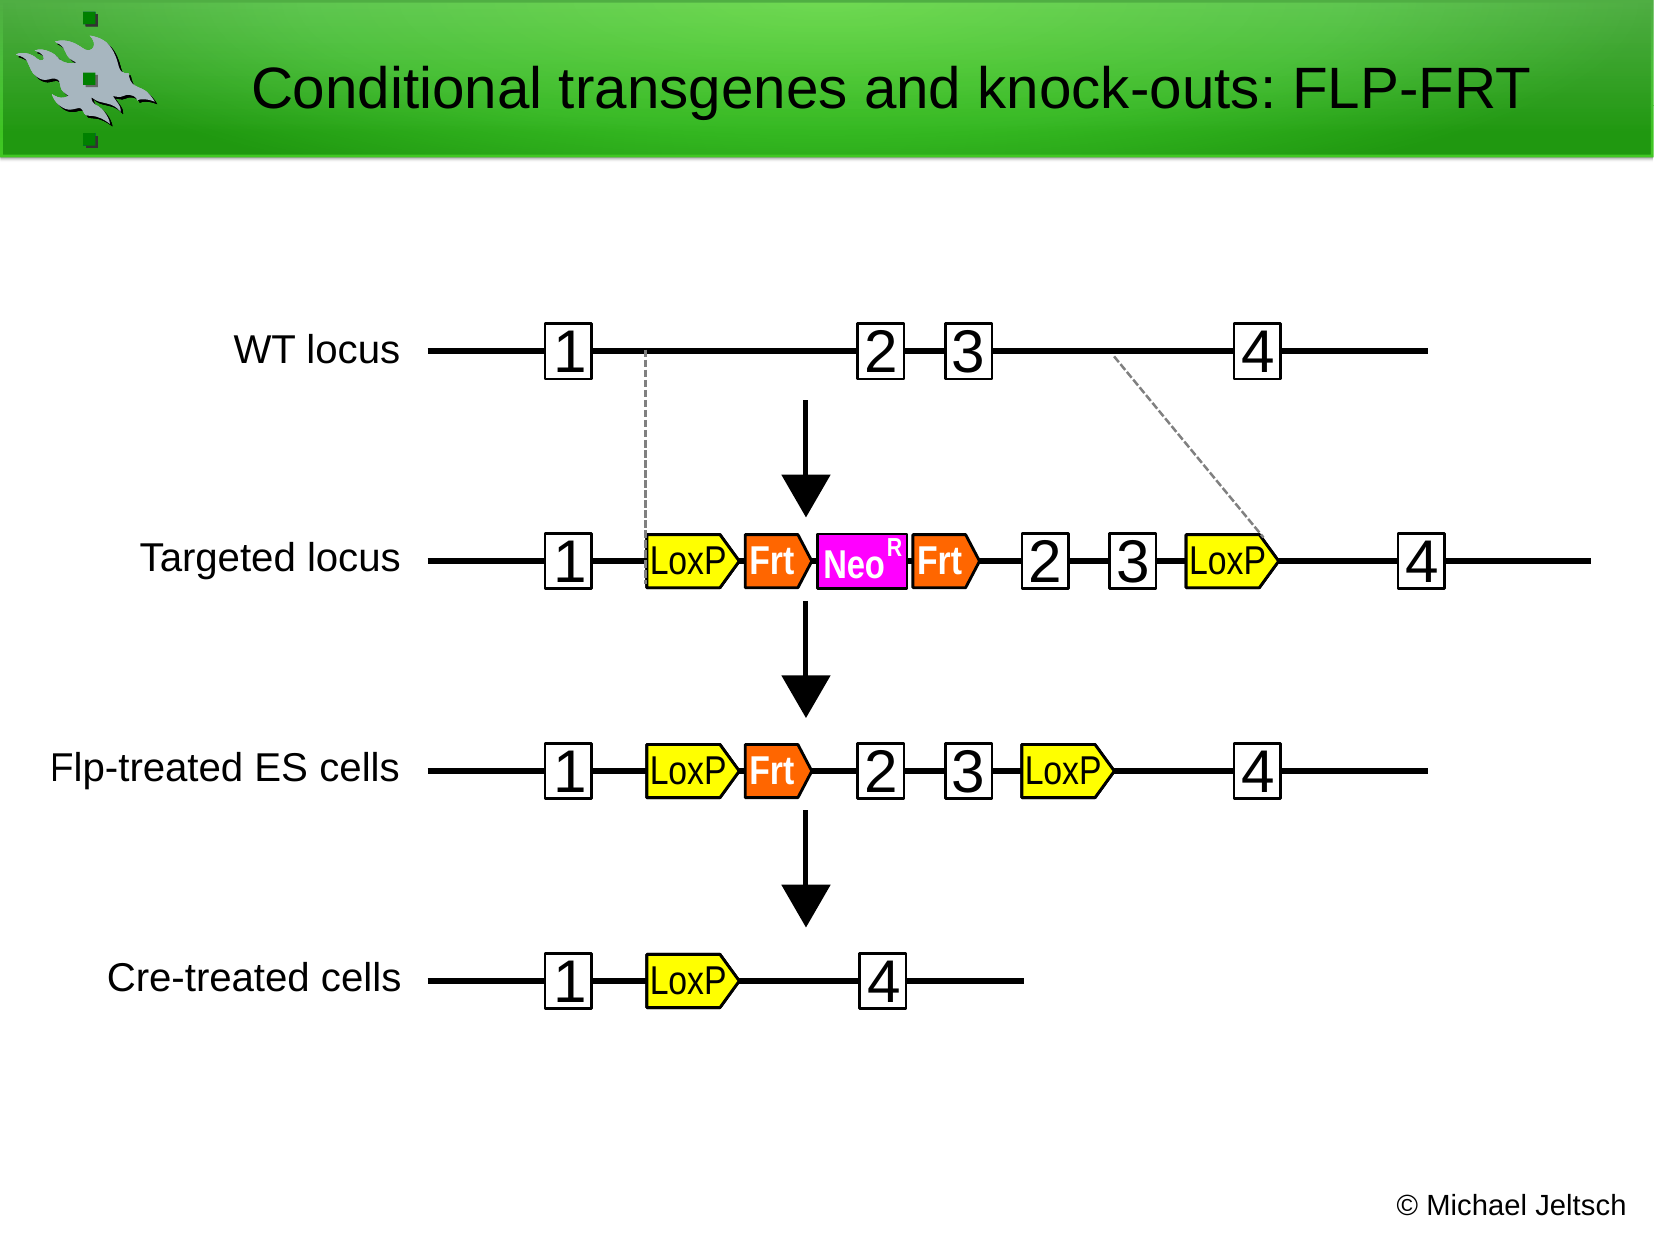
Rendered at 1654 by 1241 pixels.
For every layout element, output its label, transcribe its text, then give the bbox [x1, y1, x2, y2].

title Conditional transgenes and knock-outs: FLP-FRT [212, 17, 1571, 160]
picture [53, 322, 1592, 1010]
